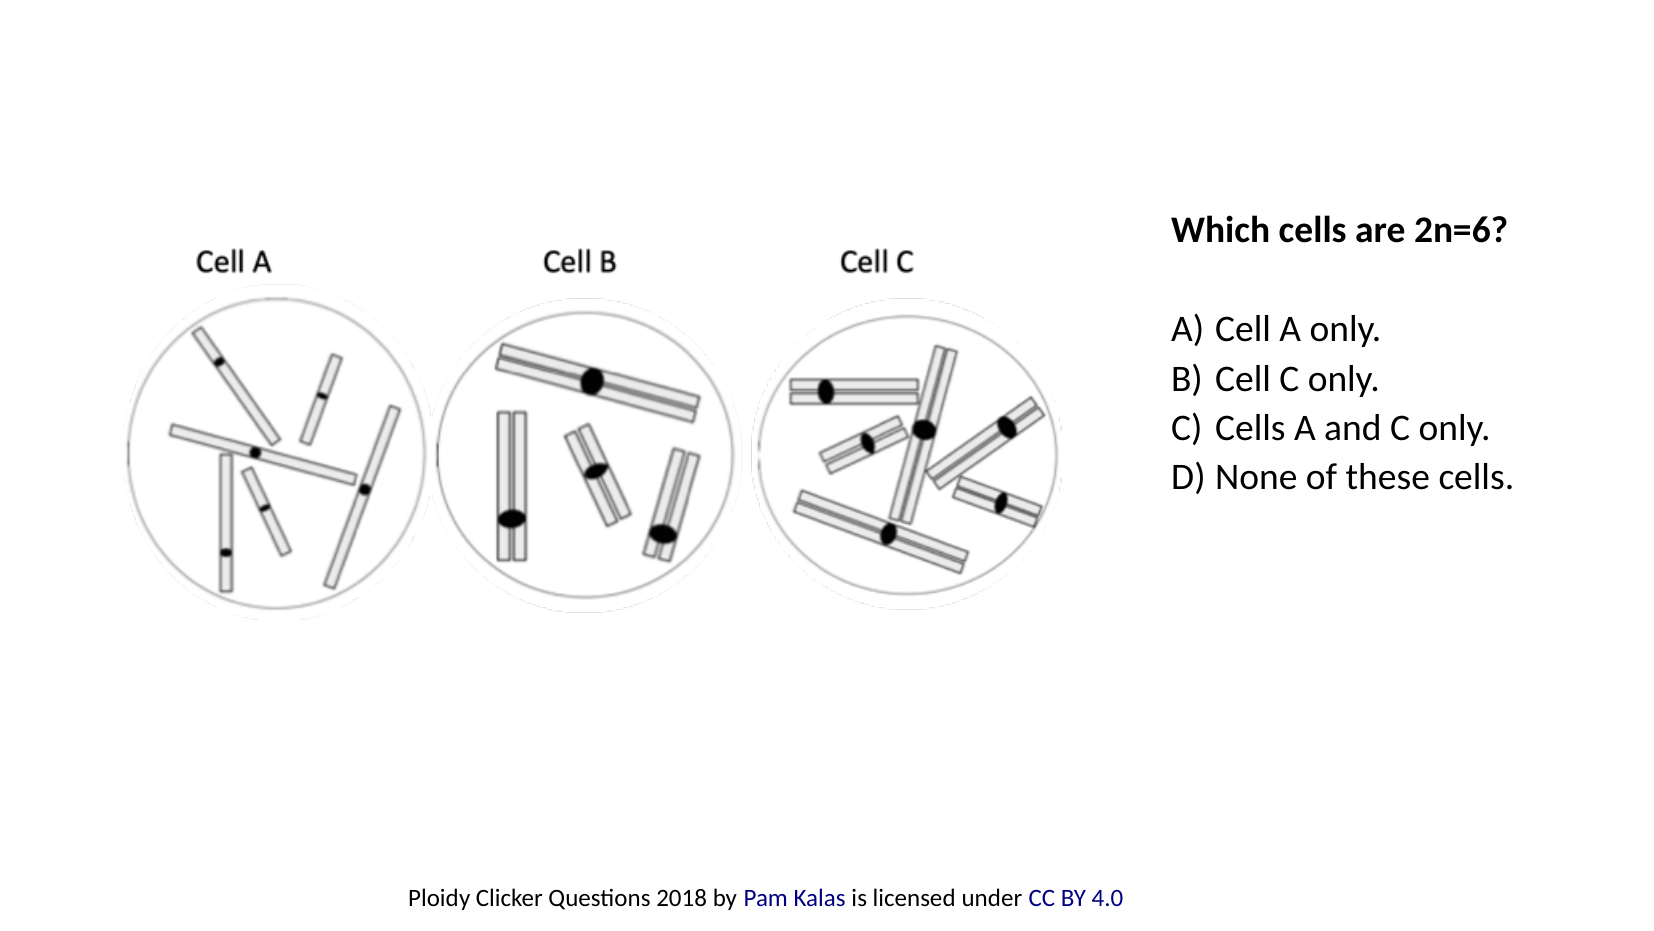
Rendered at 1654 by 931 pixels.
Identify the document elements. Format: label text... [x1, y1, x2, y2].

text_box Which cells are 2n=6? Cell A only. Cell C only. Cells A and C only. None of these cells. [1156, 206, 1595, 705]
text_box Ploidy Clicker Questions 2018 by Pam Kalas is licensed under CC BY 4.0 [393, 879, 1145, 926]
picture [123, 233, 1063, 621]
